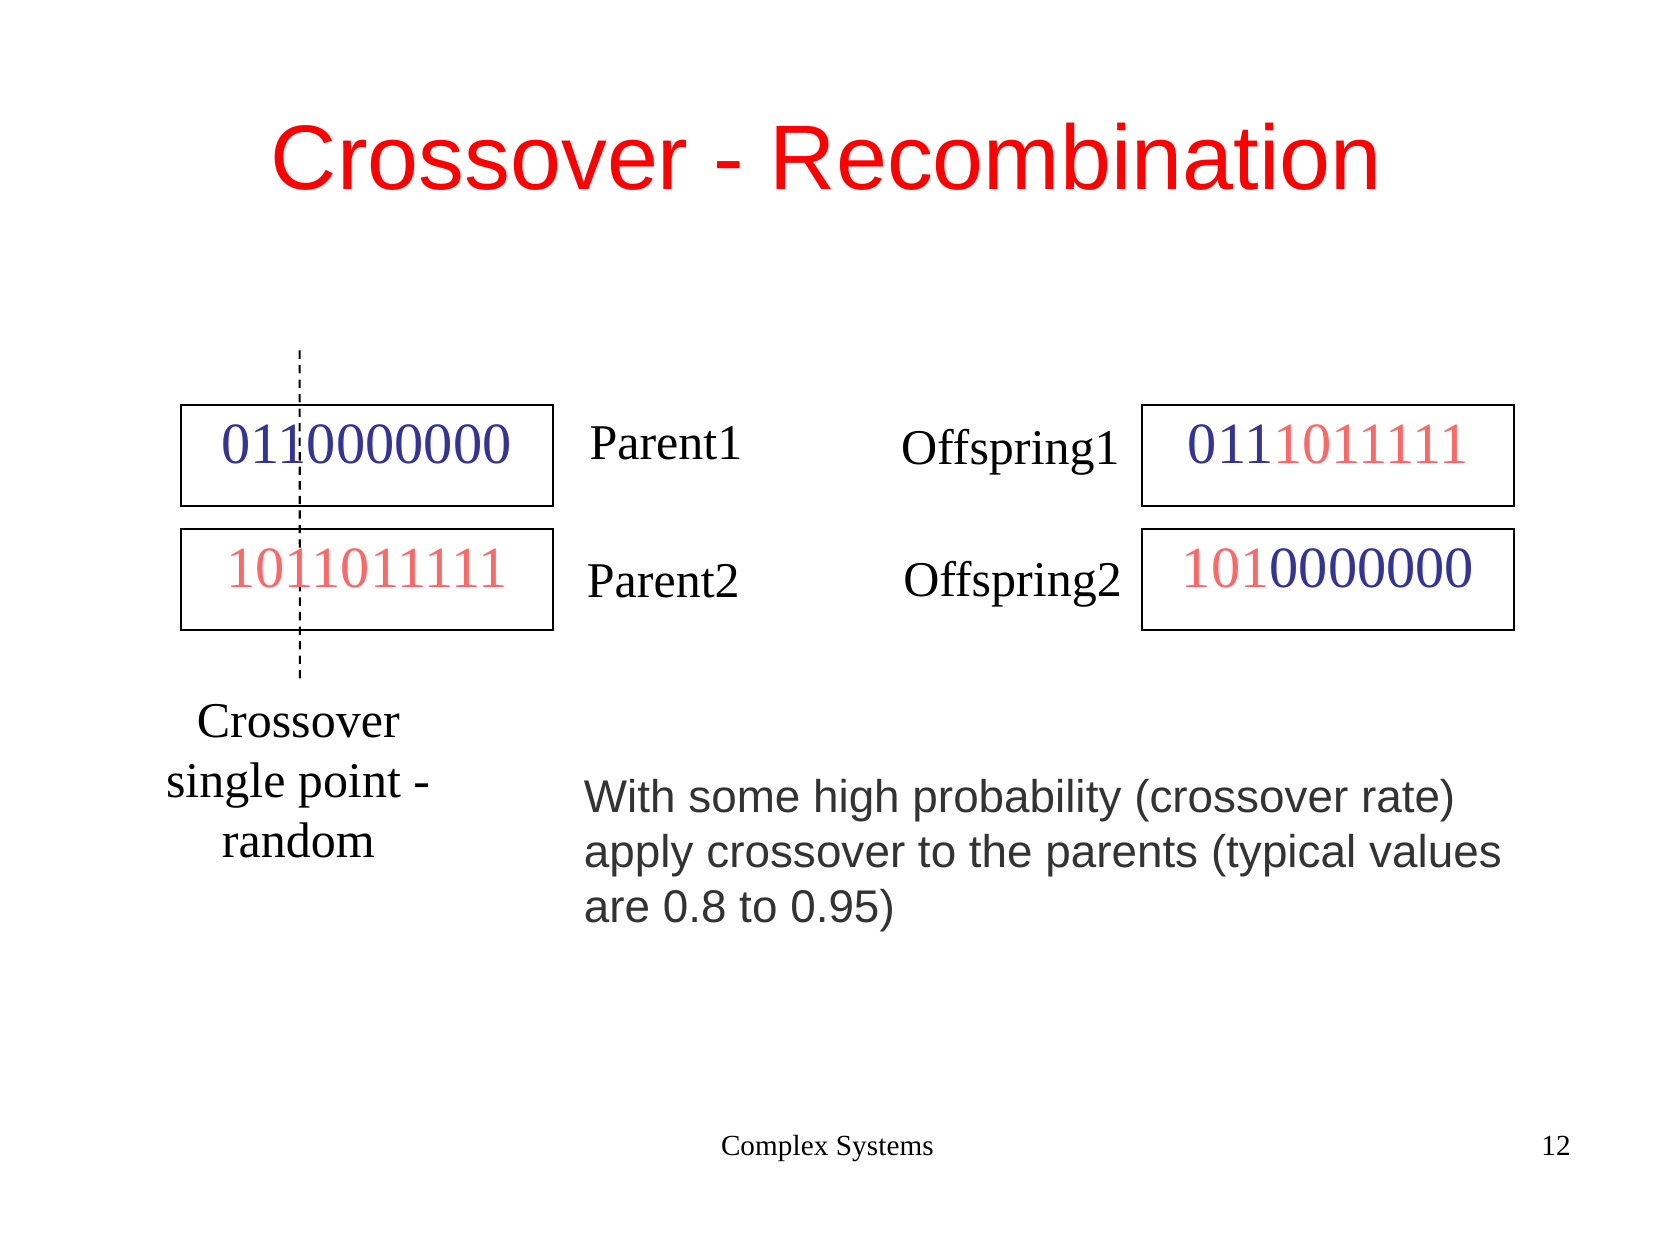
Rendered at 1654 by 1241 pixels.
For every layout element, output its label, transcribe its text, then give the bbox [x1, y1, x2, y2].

text_box Parent2 [580, 547, 788, 633]
text_box Crossover single point - random [136, 687, 461, 906]
text_box 0111011111 [1142, 404, 1515, 506]
text_box 1010000000 [1142, 528, 1515, 630]
text_box 0110000000 [180, 405, 553, 507]
title Crossover - Recombination [82, 49, 1571, 257]
text_box Parent1 [582, 409, 861, 495]
text_box Offspring1 [832, 414, 1127, 500]
text_box 1011011111 [180, 529, 553, 631]
text_box With some high probability (crossover rate) apply crossover to the parents (typical values are 0.8 to 0.95) [577, 766, 1510, 962]
text_box Offspring2 [834, 546, 1129, 632]
